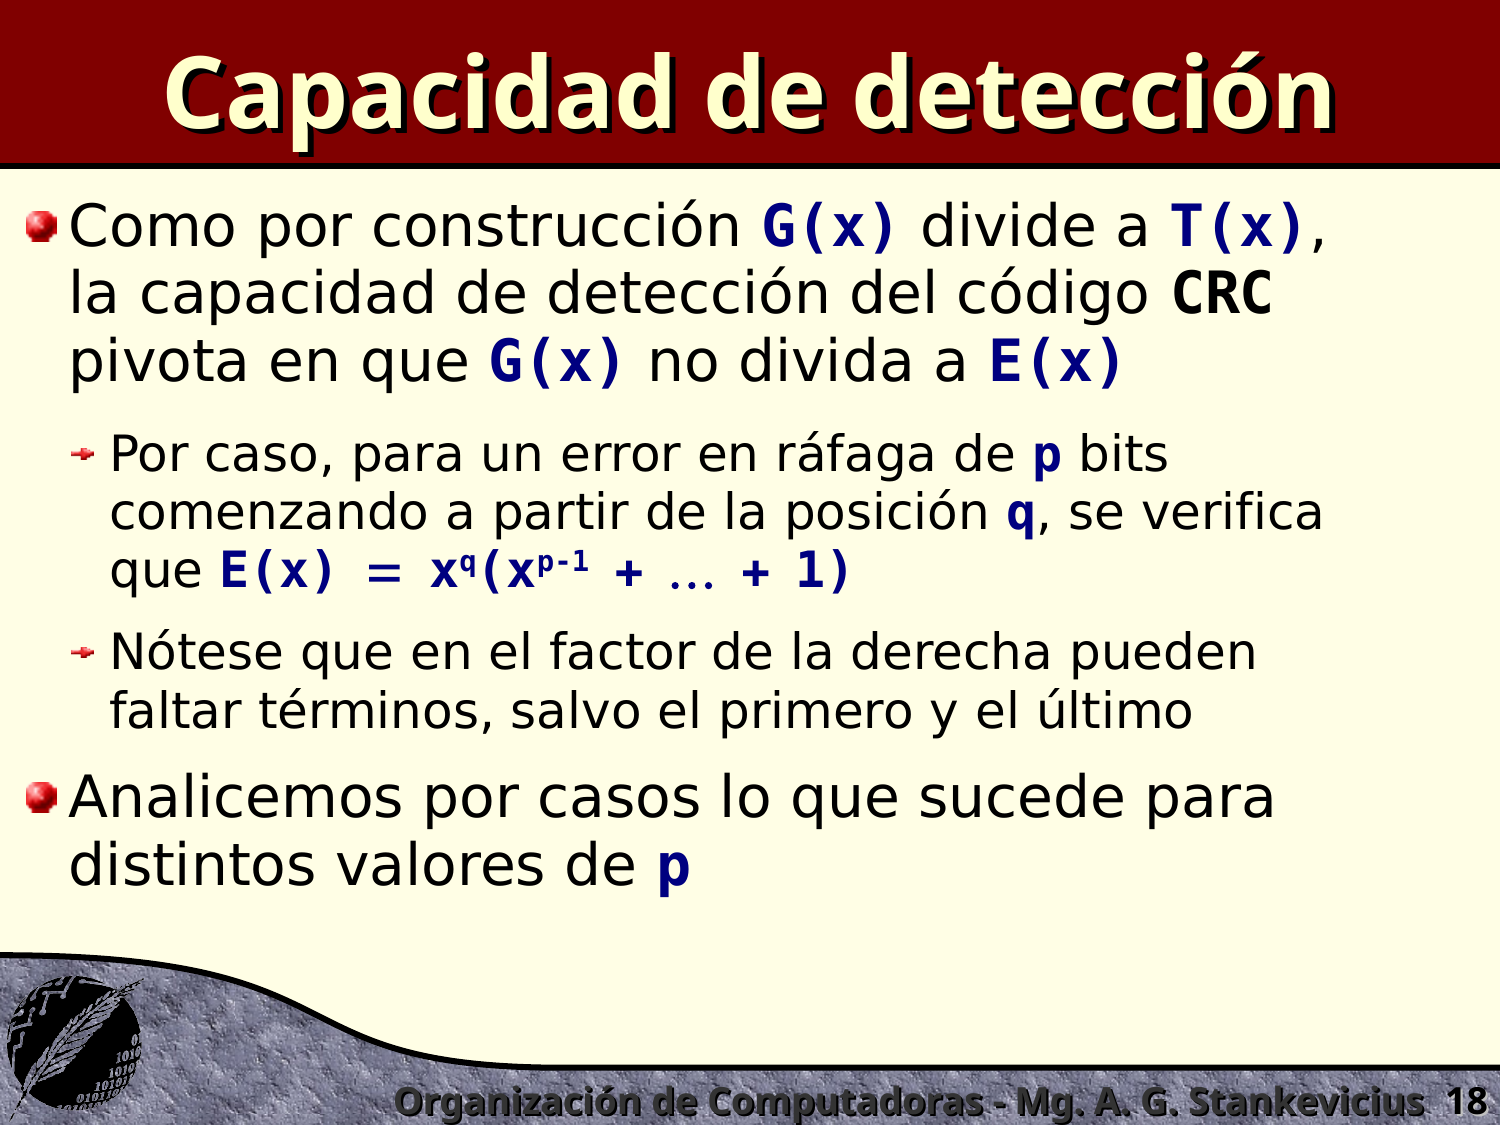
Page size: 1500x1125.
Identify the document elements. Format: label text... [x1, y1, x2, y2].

picture [0, 959, 1500, 1125]
picture [1058, 1100, 1065, 1110]
picture [802, 1100, 806, 1110]
list Como por construcción G(x) divide a T(x), la capacidad de detección del código CRC pivota en que G(x) no divida a E(x) Por caso, para un error en ráfaga de p bits comenzando a partir de la posición q, se verifica que E(x) = xq(xp-1 + … + 1) Nótese que en el factor de la derecha pueden faltar términos, salvo el primero y el último Analicemos por casos lo que sucede para distintos valores de p [11, 192, 1486, 935]
picture [448, 1100, 455, 1110]
title Capacidad de detección [15, 5, 1485, 160]
